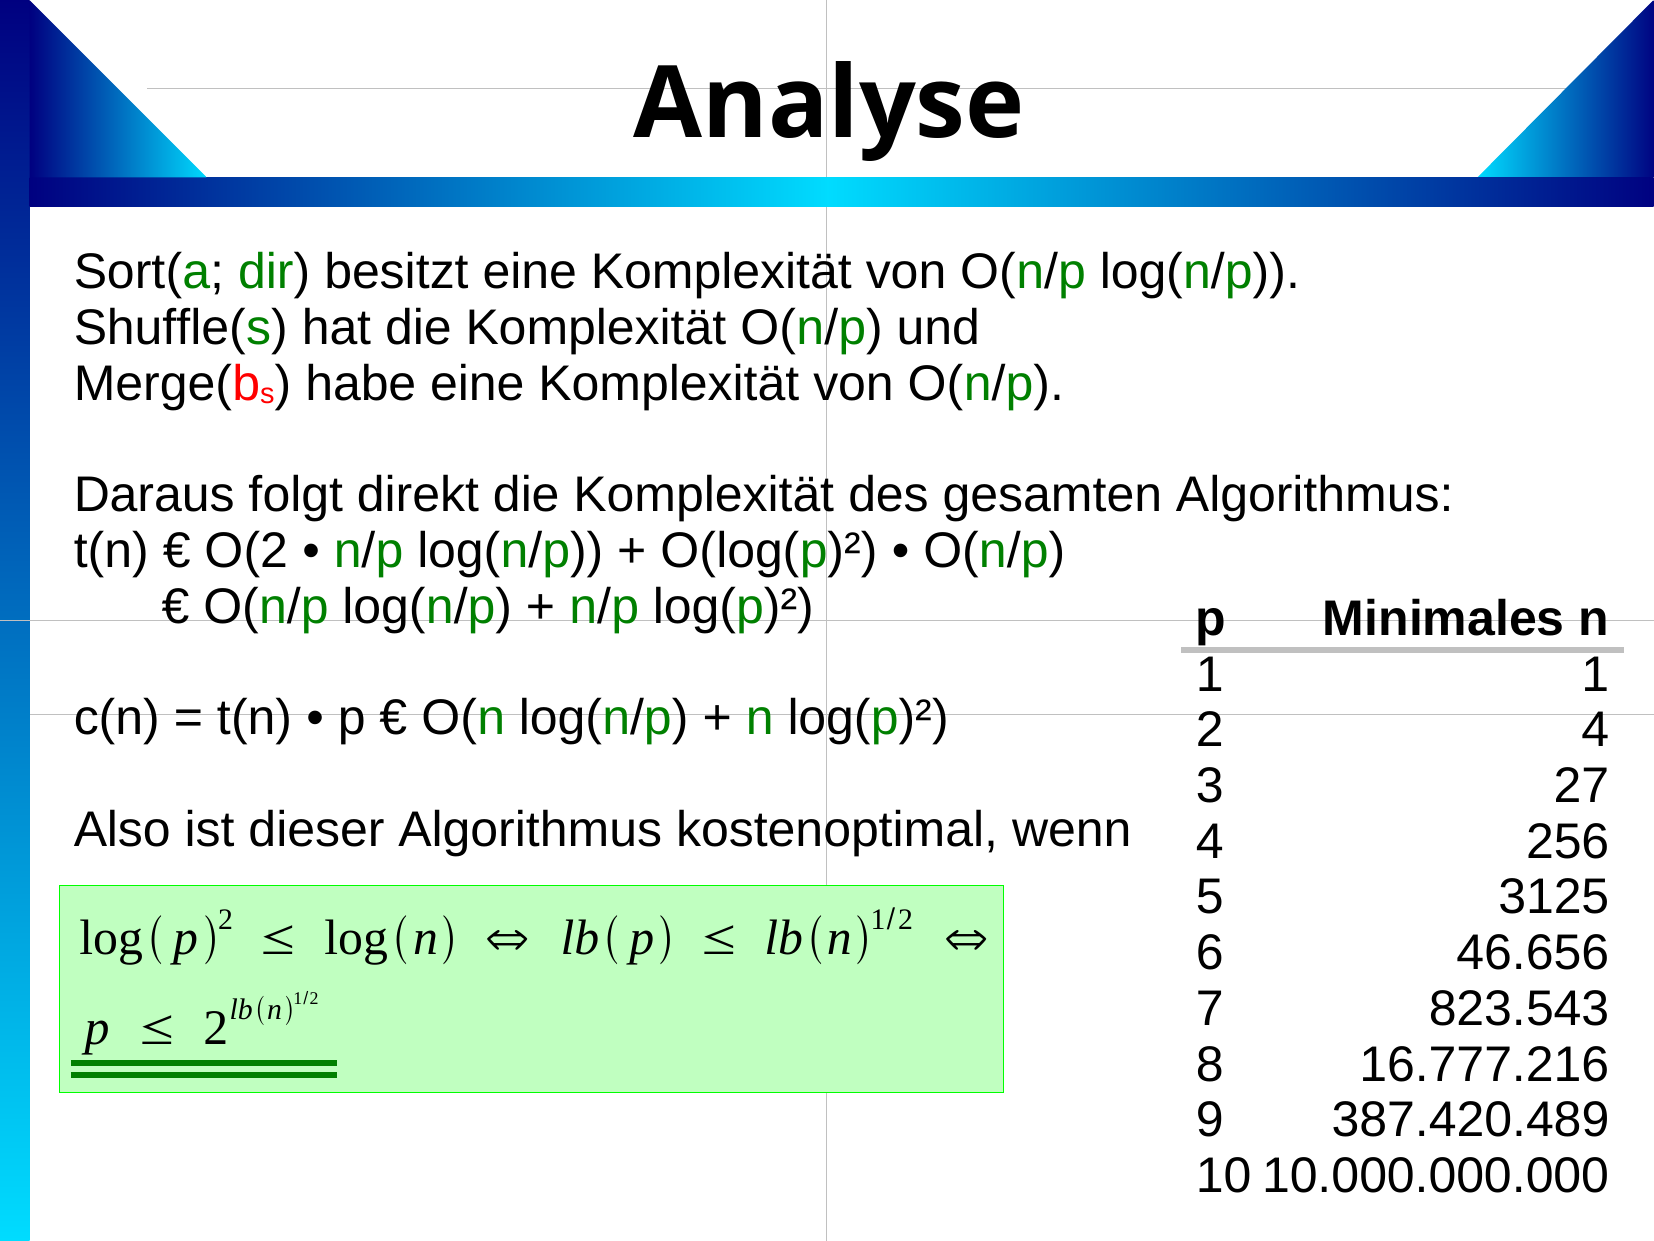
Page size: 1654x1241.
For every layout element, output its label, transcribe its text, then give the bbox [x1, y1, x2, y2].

text_box Minimales n 1 4 27 256 3125 46.656 823.543 16.777.216 387.420.489 10.000.000.000 [1270, 582, 1625, 1212]
chart [70, 988, 325, 1056]
text_box Analyse [661, 23, 997, 153]
text_box Sort(a; dir) besitzt eine Komplexität von O(n/p log(n/p)). Shuffle(s) hat die Komplexität O(n/p) und Merge(bs) habe eine Komplexität von O(n/p). Daraus folgt direkt die Komplexität des gesamten Algorithmus: t(n) € O(2 • n/p log(n/p)) + O(log(p)²) • O(n/p) € O(n/p log(n/p) + n/p log(p)²) c(n) = t(n) • p € O(n log(n/p) + n log(p)²) Also ist dieser Algorithmus kostenoptimal, wenn [59, 236, 1620, 881]
text_box [59, 885, 1004, 1093]
chart [71, 903, 996, 968]
text_box p 1 2 3 4 5 6 7 8 9 10 [1181, 653, 1270, 1212]
text_box p 1 2 3 4 5 6 7 8 9 10 [1181, 582, 1270, 647]
